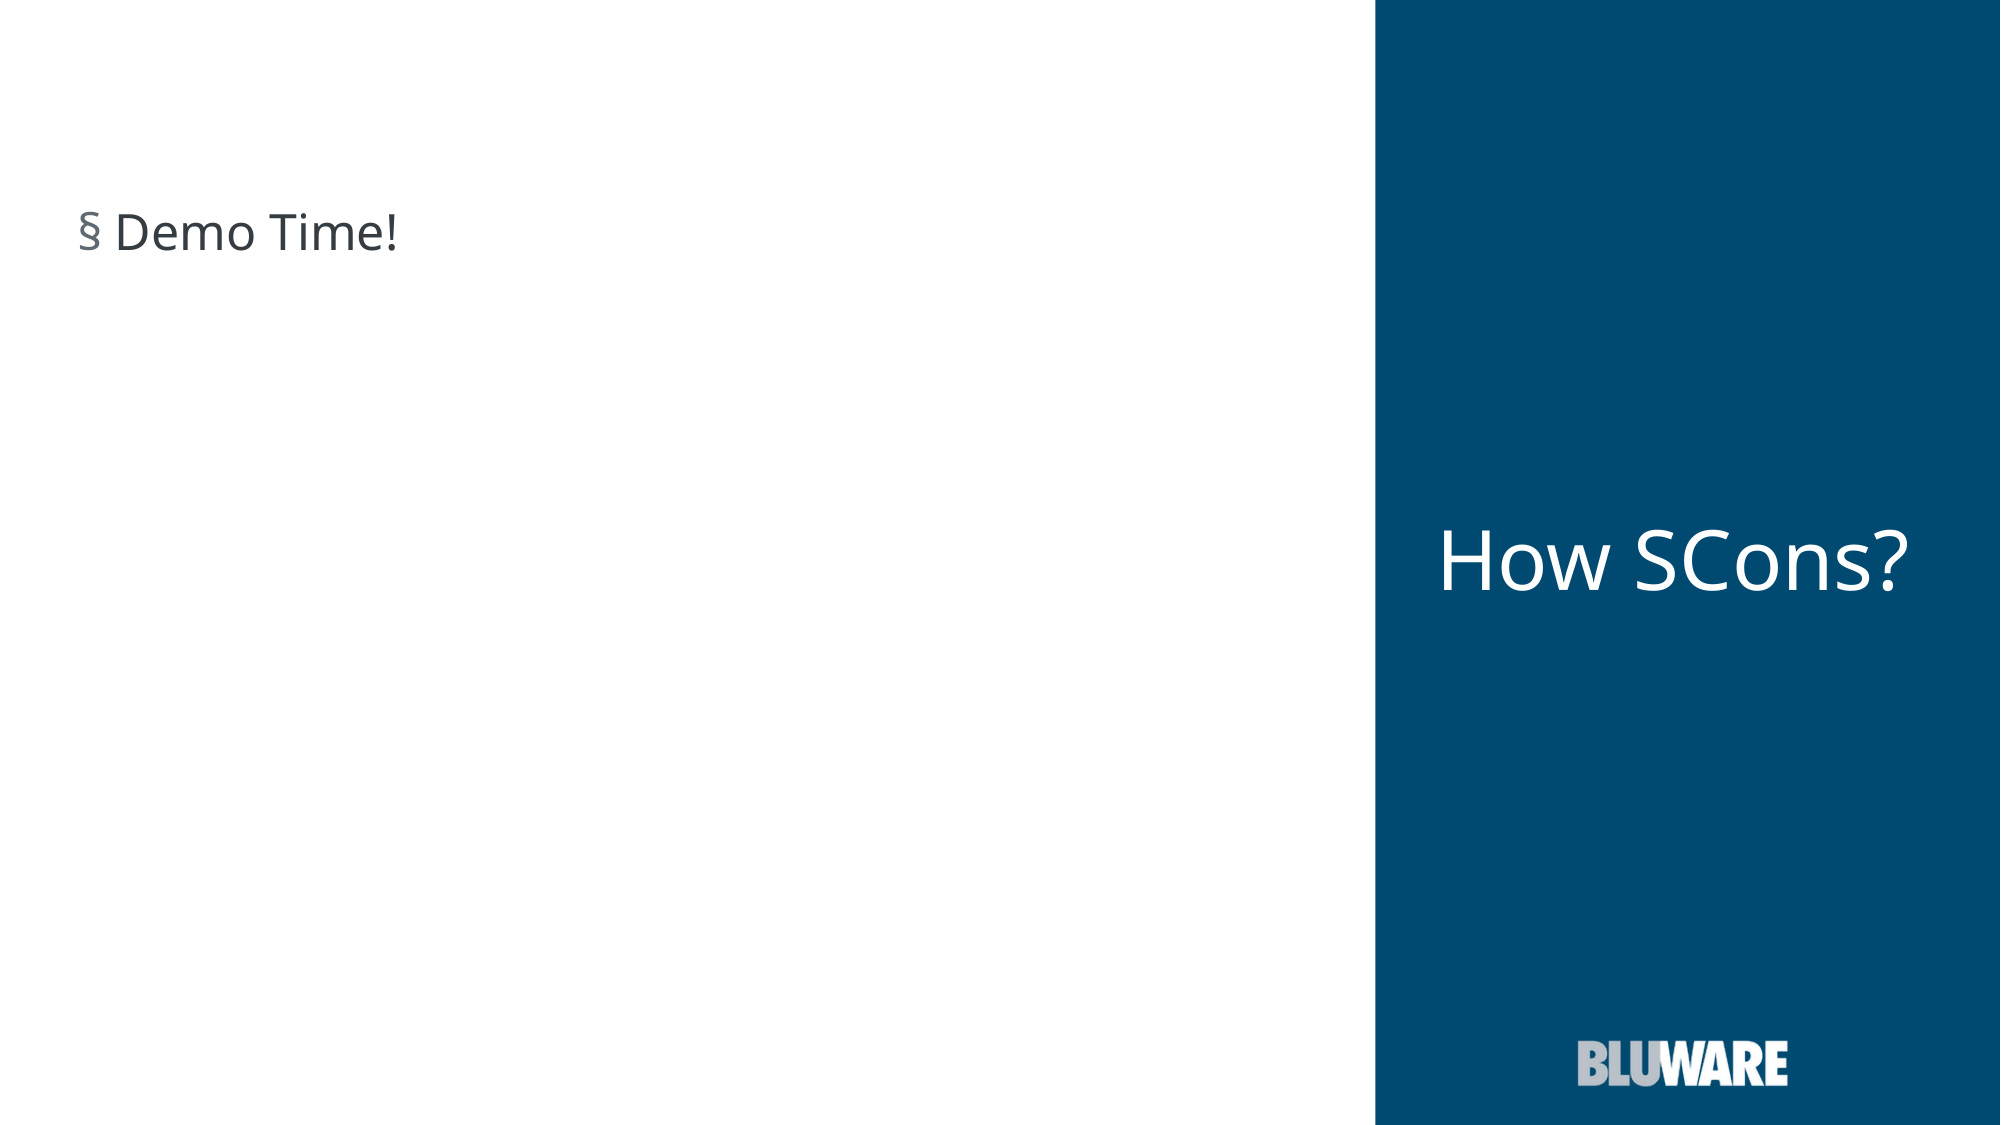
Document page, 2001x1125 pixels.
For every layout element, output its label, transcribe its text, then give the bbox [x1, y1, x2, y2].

list Demo Time! [62, 200, 1321, 1048]
title How SCons? [1421, 1, 1945, 1125]
